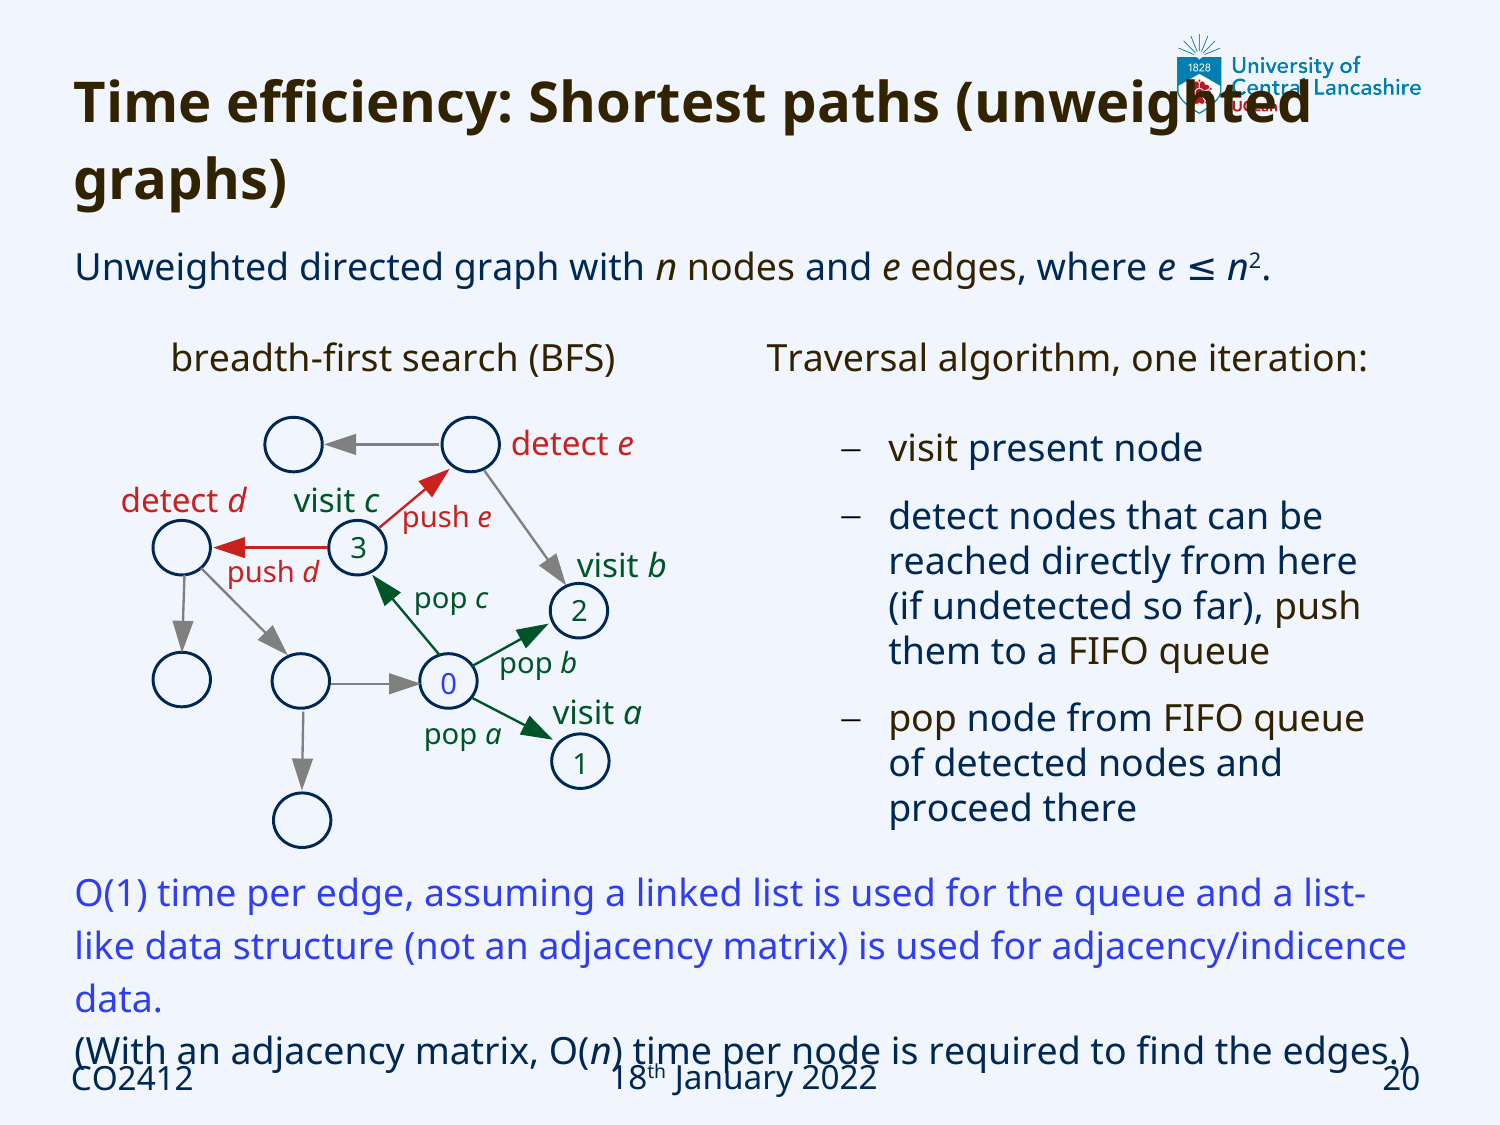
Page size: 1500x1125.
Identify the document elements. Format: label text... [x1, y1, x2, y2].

text_box visit a [526, 684, 668, 739]
text_box O(1) time per edge, assuming a linked list is used for the queue and a list-like data structure (not an adjacency matrix) is used for adjacency/indicence data. (With an adjacency matrix, O(n) time per node is required to find the edges.) [59, 854, 1435, 1027]
text_box 1 [557, 739, 606, 789]
text_box 2 [556, 592, 604, 635]
text_box pop c [391, 572, 511, 633]
text_box pop b [463, 636, 614, 697]
text_box pop a [403, 707, 522, 768]
text_box visit b [544, 536, 700, 592]
text_box Unweighted directed graph with n nodes and e edges, where e ≤ n2. [59, 228, 1465, 296]
text_box 3 [335, 527, 383, 572]
text_box 0 [425, 657, 474, 707]
text_box detect e [492, 414, 653, 470]
text_box detect d [102, 472, 265, 527]
text_box breadth-first search (BFS) [155, 326, 639, 393]
text_box visit c [269, 472, 403, 527]
text_box push d [210, 545, 336, 596]
picture [1177, 34, 1421, 54]
title Time efficiency: Shortest paths (unweighted graphs) [58, 54, 1500, 224]
text_box push e [383, 491, 511, 552]
text_box Traversal algorithm, one iteration: visit present node detect nodes that can be reached directly from here (if undetected so far), push them to a FIFO queue pop node from FIFO queue of detected nodes and proceed there [751, 326, 1393, 837]
